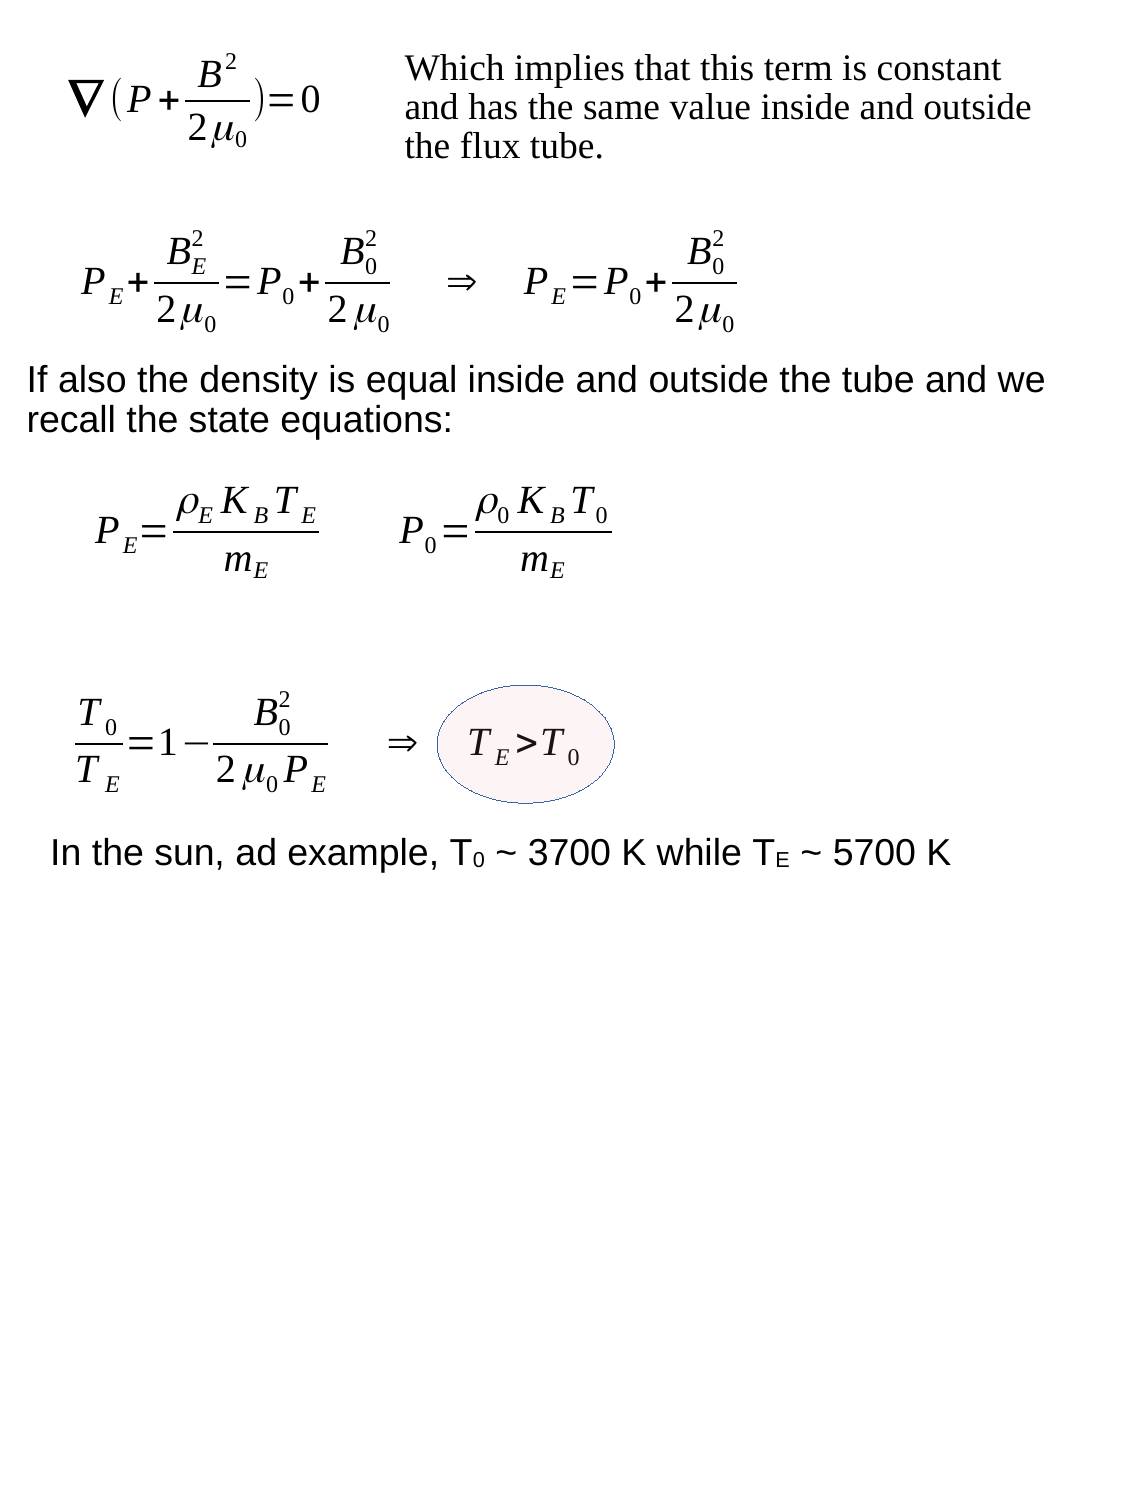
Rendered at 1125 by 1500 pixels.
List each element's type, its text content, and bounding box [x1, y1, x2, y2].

text_box If also the density is equal inside and outside the tube and we recall the state equations: [11, 354, 1087, 526]
chart [68, 224, 750, 337]
text_box [437, 685, 615, 804]
chart [566, 787, 589, 798]
text_box Which implies that this term is constant and has the same value inside and outside the flux tube. [389, 41, 1052, 213]
chart [56, 47, 331, 154]
chart [542, 685, 589, 702]
chart [62, 685, 509, 798]
text_box In the sun, ad example, T0 ~ 3700 K while TE ~ 5700 K [35, 826, 1075, 892]
chart [82, 478, 623, 586]
